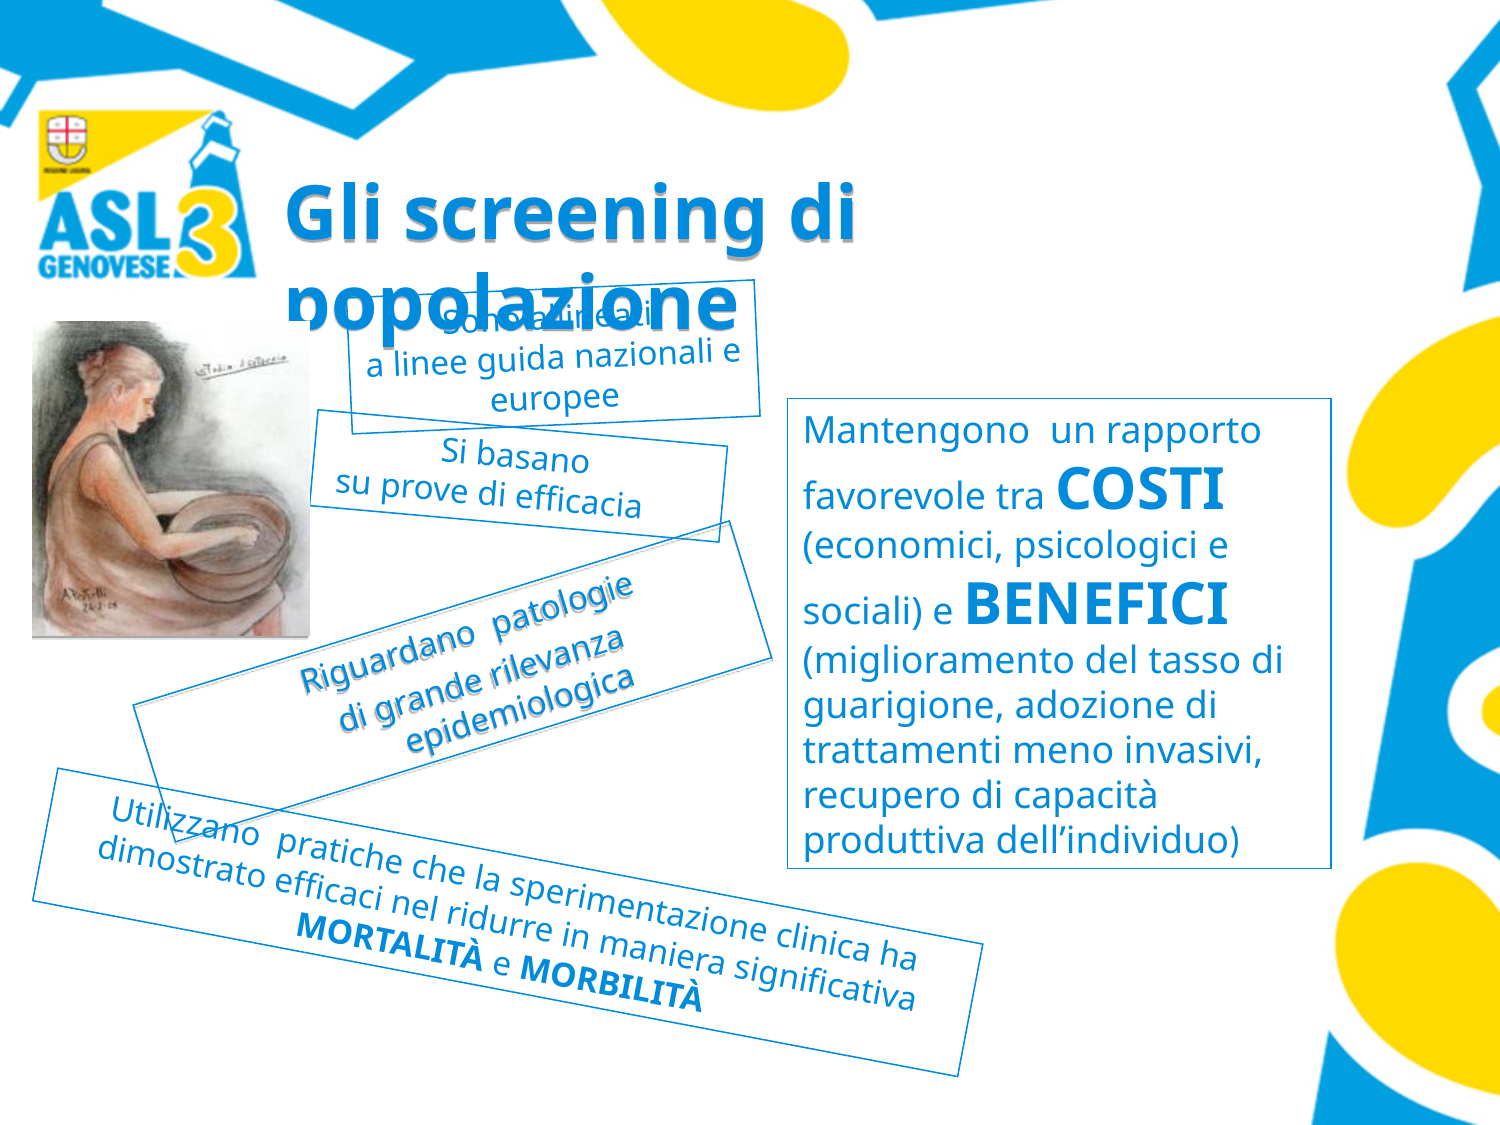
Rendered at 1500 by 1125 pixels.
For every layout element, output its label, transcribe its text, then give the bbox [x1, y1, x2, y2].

title Gli screening di popolazione [268, 157, 1331, 274]
text_box Si basano su prove di efficacia [310, 409, 728, 538]
text_box Mantengono un rapporto favorevole tra COSTI (economici, psicologici e sociali) e BENEFICI (miglioramento del tasso di guarigione, adozione di trattamenti meno invasivi, recupero di capacità produttiva dell’individuo) [787, 399, 1331, 869]
list Riguardano patologie di grande rilevanza epidemiologica [133, 520, 761, 794]
text_box Sono allineati a linee guida nazionali e europee [346, 279, 761, 434]
picture [32, 321, 310, 636]
text_box Utilizzano pratiche che la sperimentazione clinica ha dimostrato efficaci nel ridurre in maniera significativa MORTALITÀ e MORBILITÀ [32, 768, 983, 1077]
